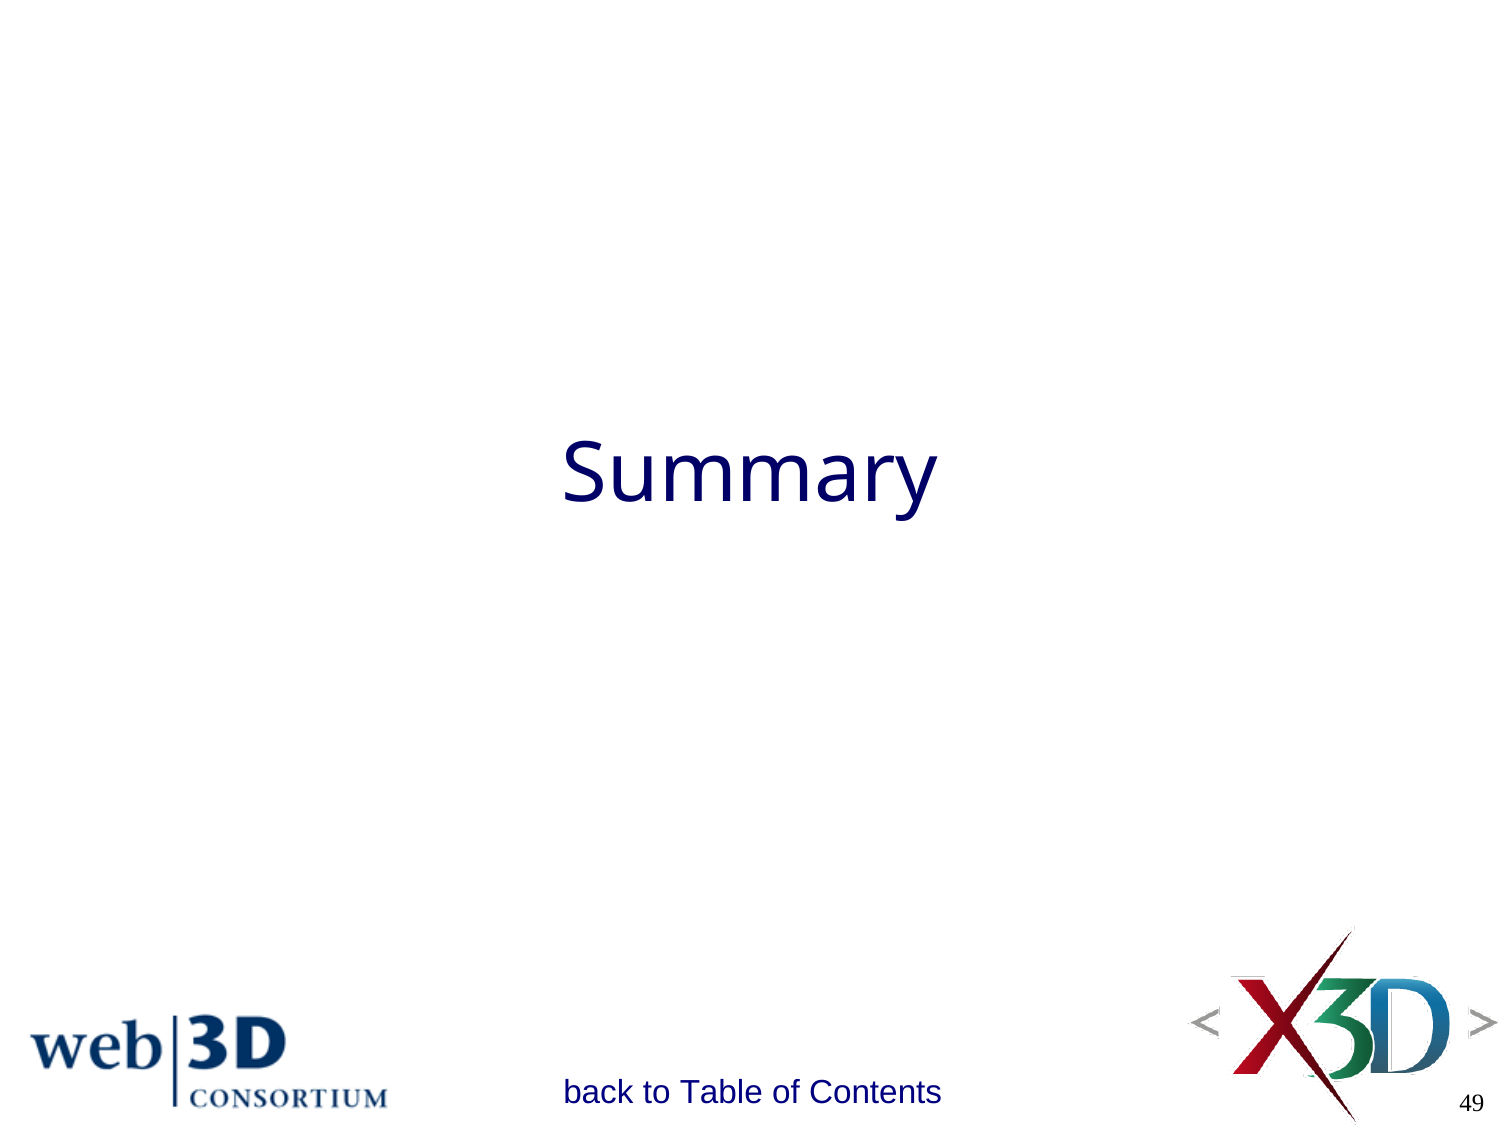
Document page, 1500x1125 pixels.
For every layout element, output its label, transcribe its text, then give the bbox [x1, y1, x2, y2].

picture [12, 998, 413, 1118]
picture [1187, 926, 1500, 1125]
title Summary [112, 374, 1388, 563]
text_box back to Table of Contents [548, 1066, 958, 1119]
